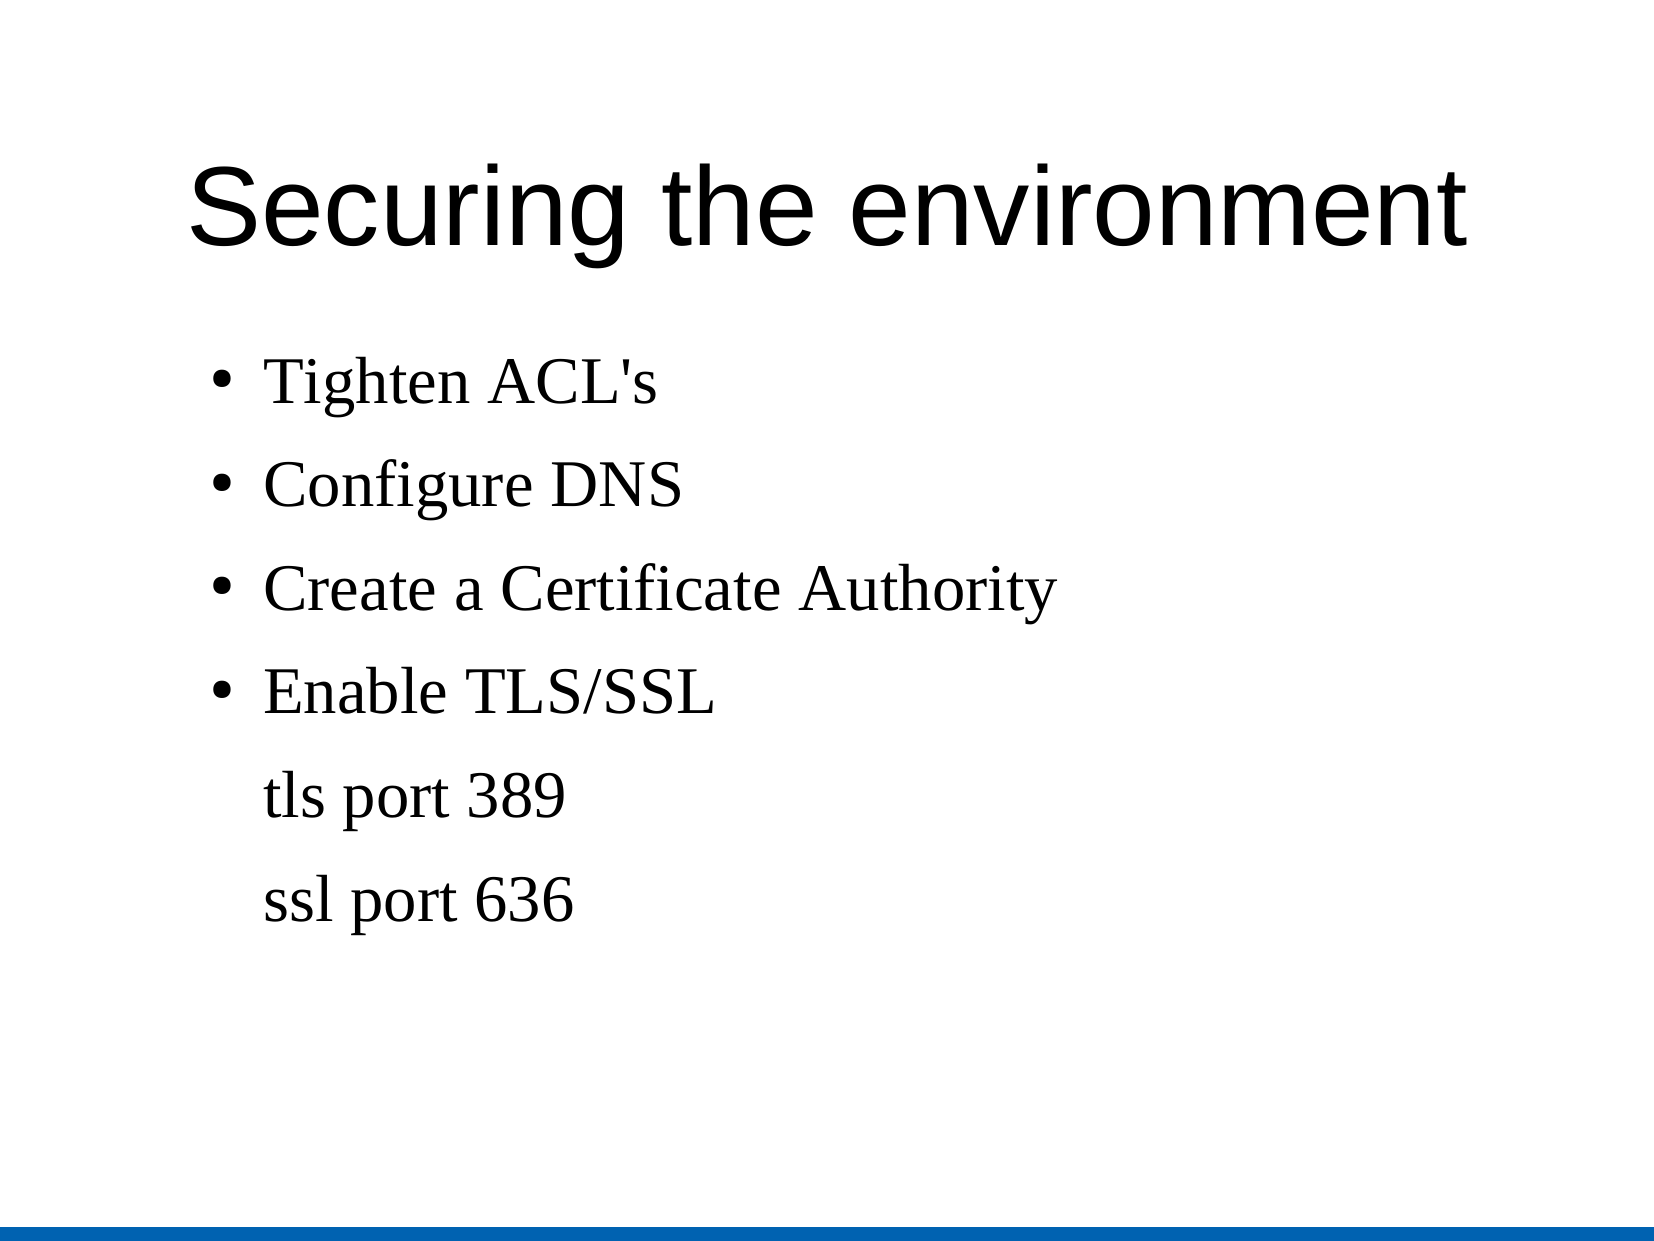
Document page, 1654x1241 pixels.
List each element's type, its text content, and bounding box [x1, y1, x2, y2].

title Securing the environment [121, 127, 1533, 286]
list Tighten ACL's Configure DNS Create a Certificate Authority Enable TLS/SSL tls port 389 ssl port 636 [121, 343, 1653, 1126]
